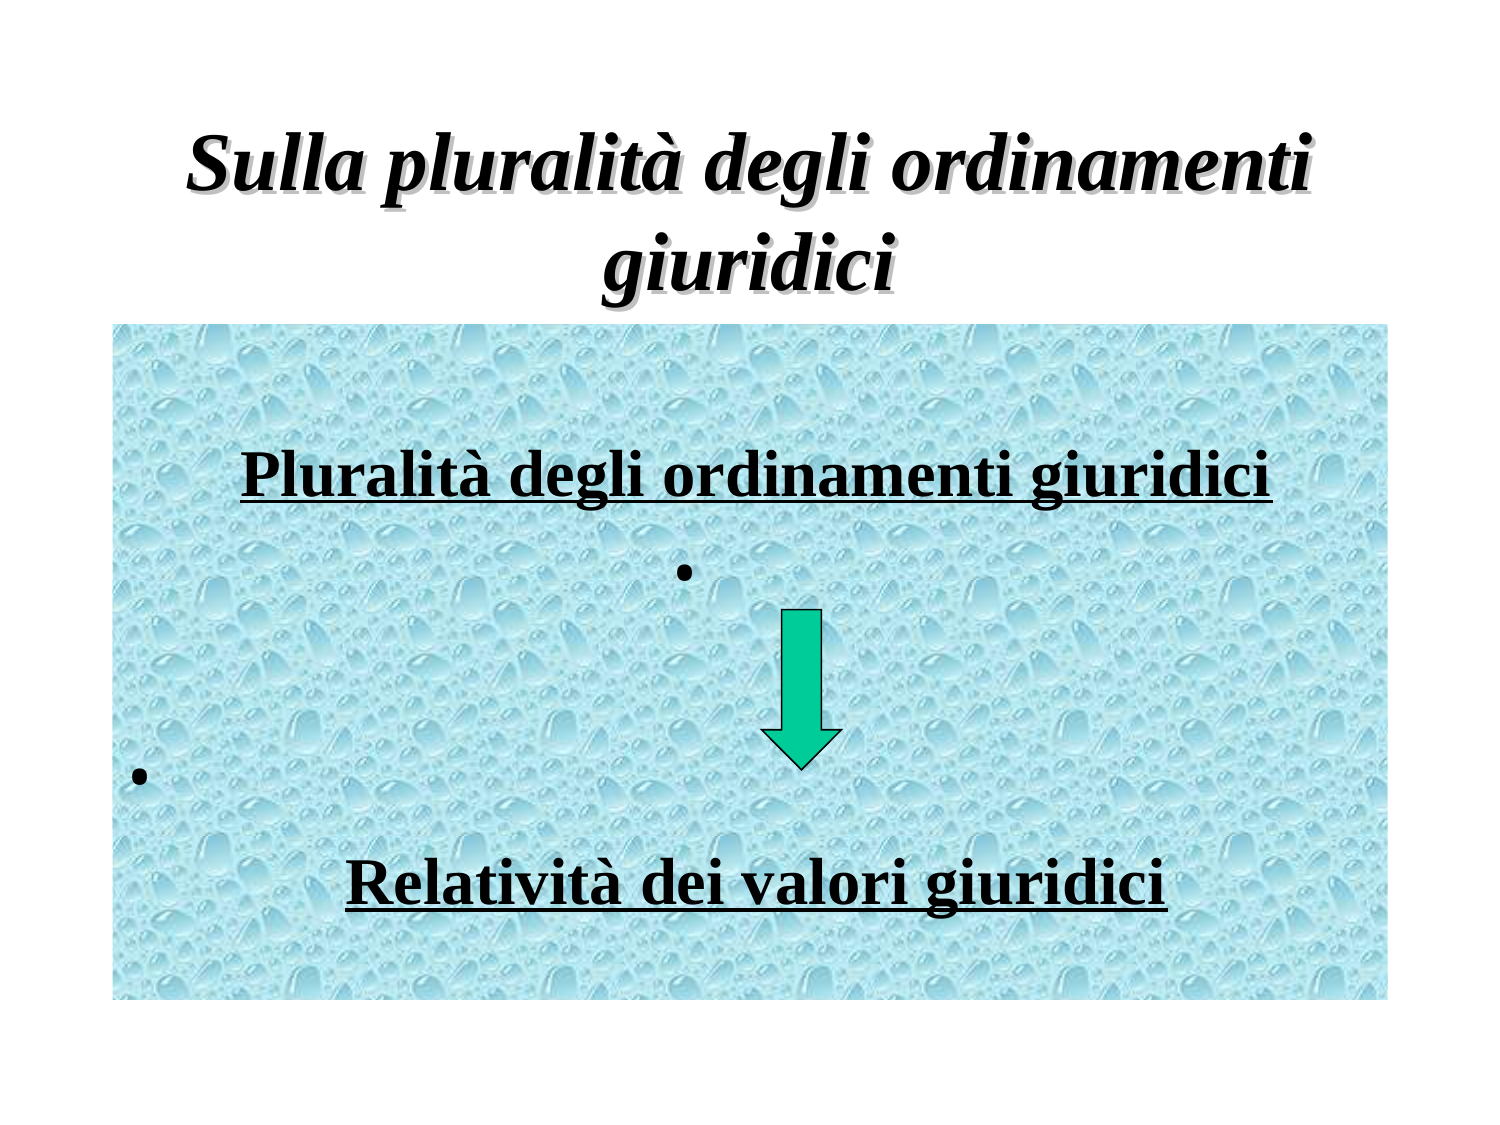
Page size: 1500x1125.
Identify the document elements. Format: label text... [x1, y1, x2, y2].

list Pluralità degli ordinamenti giuridici Relatività dei valori giuridici [112, 324, 1388, 1000]
title Sulla pluralità degli ordinamenti giuridici [112, 99, 1388, 288]
